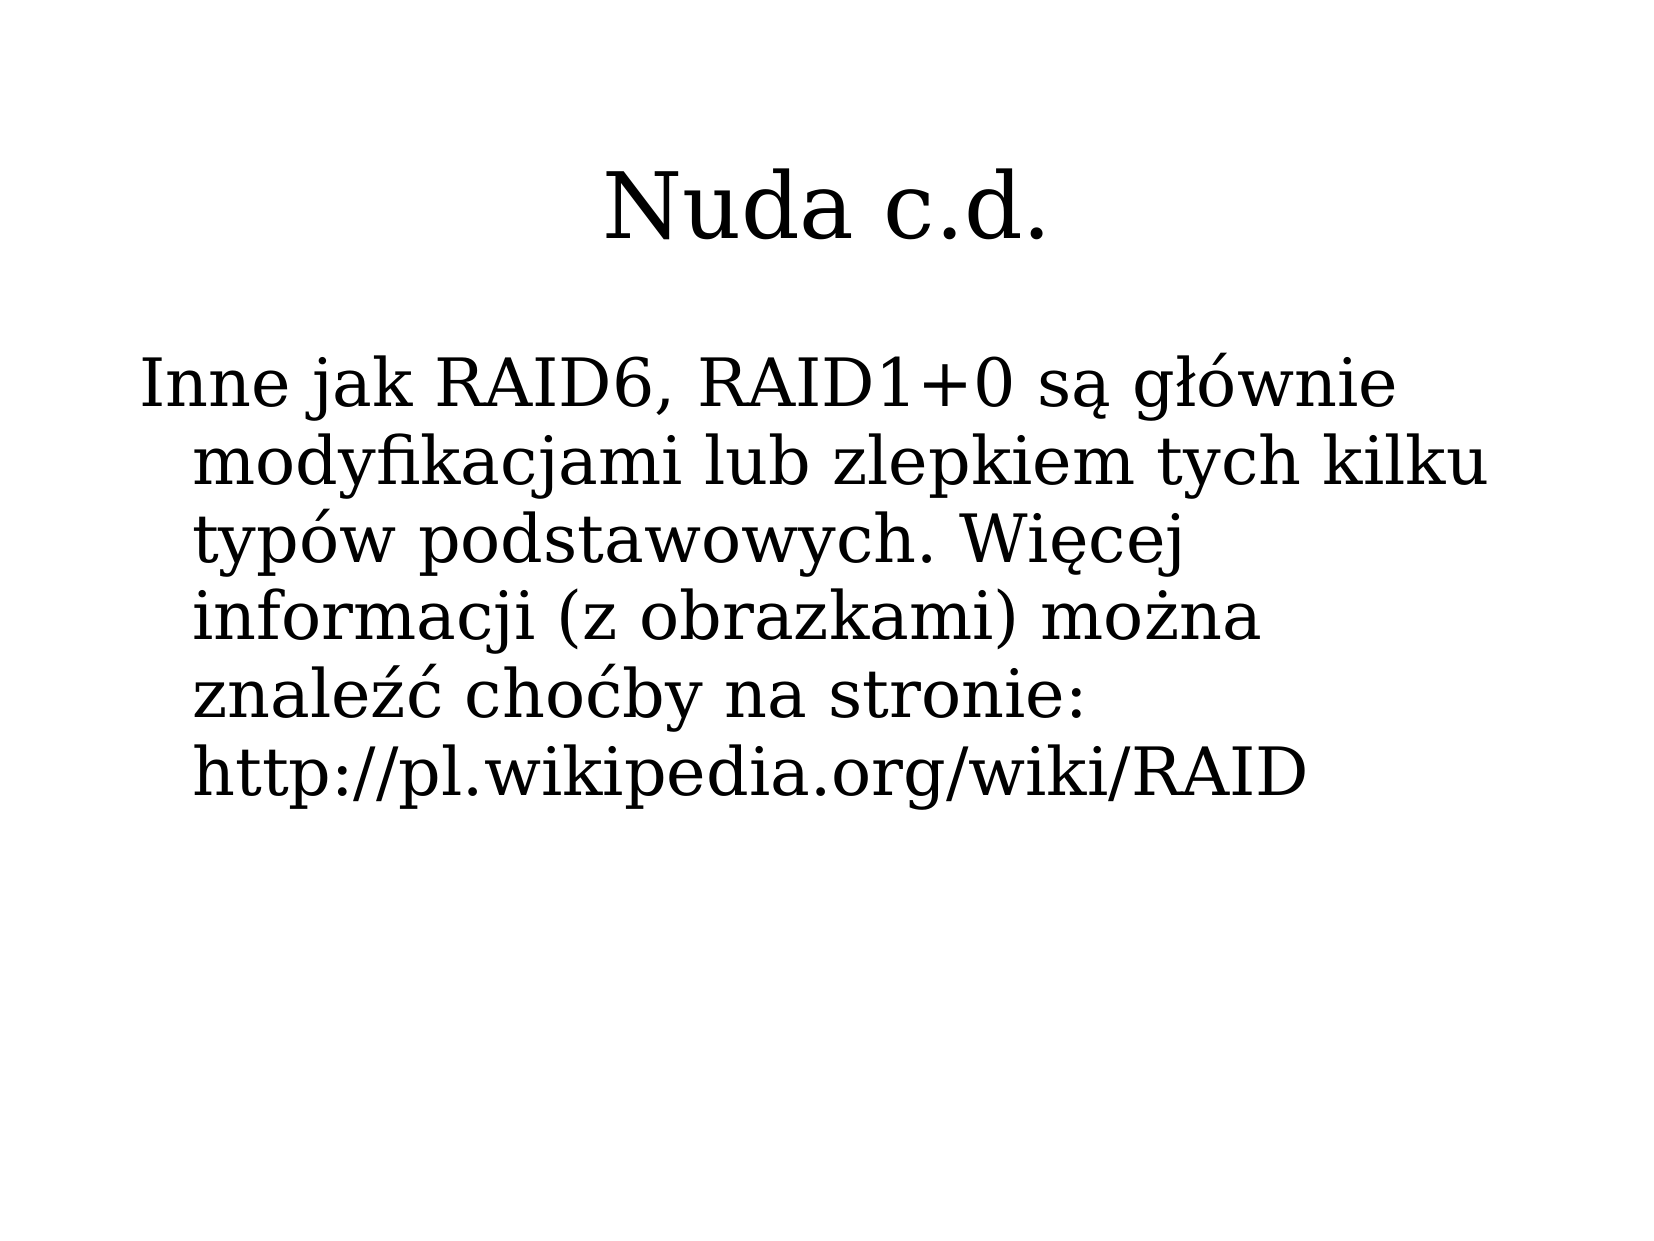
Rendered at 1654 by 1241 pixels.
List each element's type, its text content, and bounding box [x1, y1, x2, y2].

list Inne jak RAID6, RAID1+0 są głównie modyfikacjami lub zlepkiem tych kilku typów podstawowych. Więcej informacji (z obrazkami) można znaleźć choćby na stronie: http://pl.wikipedia.org/wiki/RAID [121, 344, 1534, 1127]
title Nuda c.d. [121, 102, 1534, 311]
